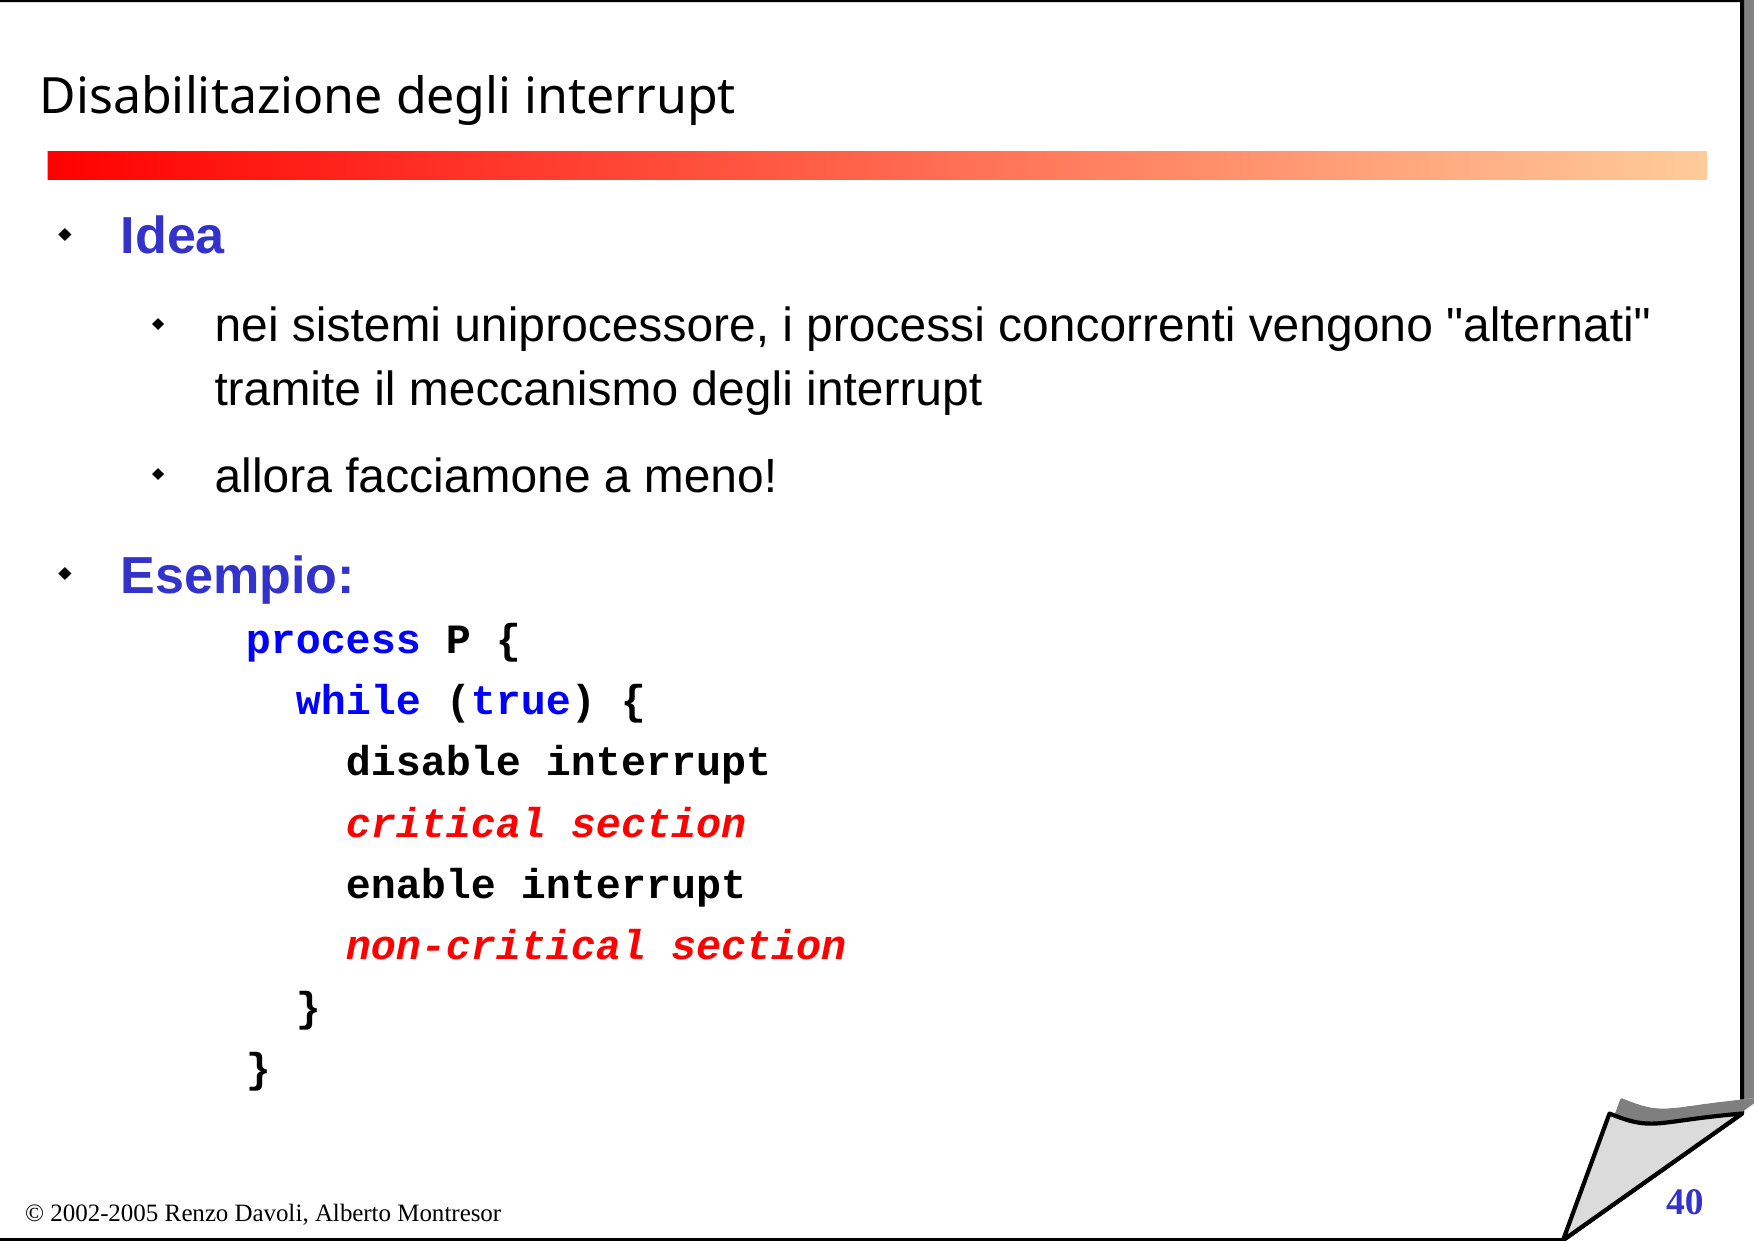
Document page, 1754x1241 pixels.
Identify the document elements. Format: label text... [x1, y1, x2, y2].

list Idea nei sistemi uniprocessore, i processi concorrenti vengono "alternati" tramite il meccanismo degli interrupt allora facciamone a meno! Esempio: process P { while (true) { disable interrupt critical section enable interrupt non-critical section } } [58, 206, 1696, 1167]
title Disabilitazione degli interrupt [39, 49, 1713, 144]
